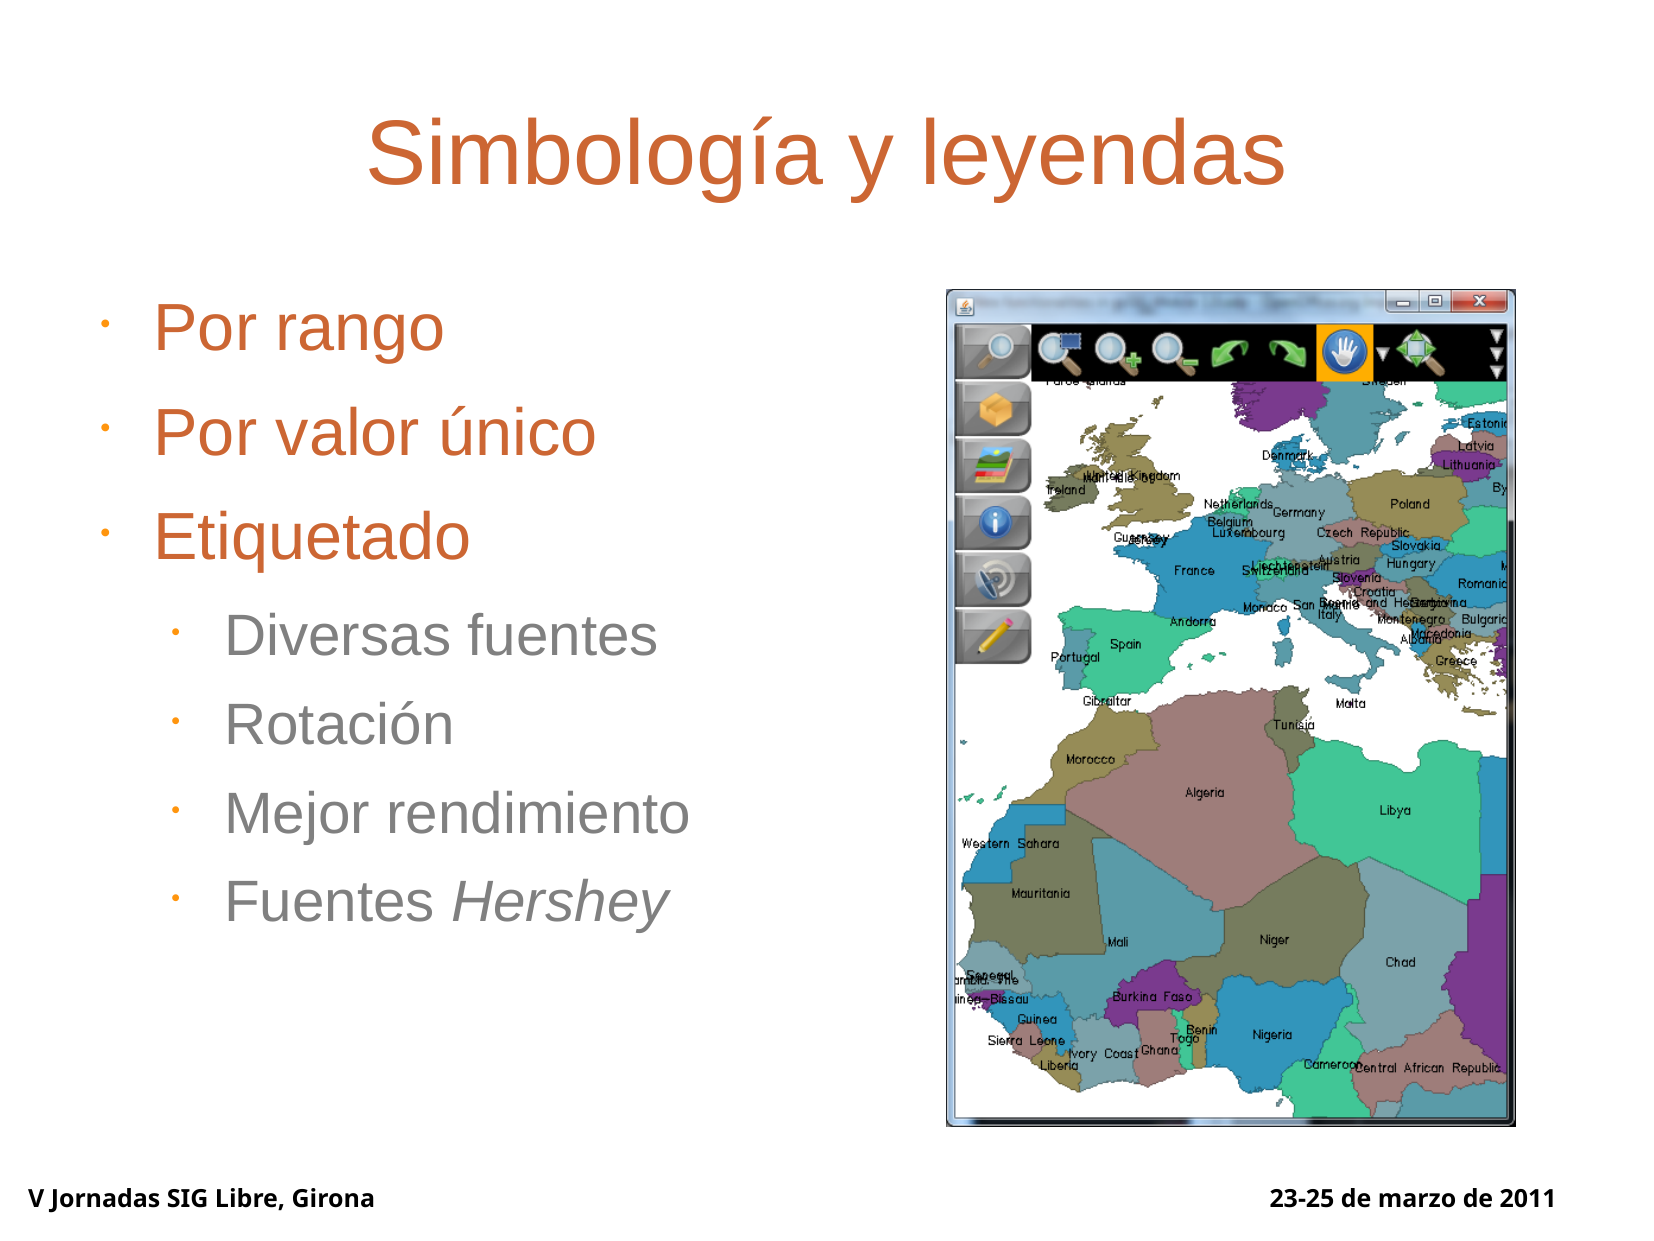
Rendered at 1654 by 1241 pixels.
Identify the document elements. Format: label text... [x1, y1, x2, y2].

picture [946, 289, 1516, 1127]
list Por rango Por valor único Etiquetado Diversas fuentes Rotación Mejor rendimiento Fuentes Hershey [82, 290, 809, 1109]
title Simbología y leyendas [82, 49, 1571, 257]
